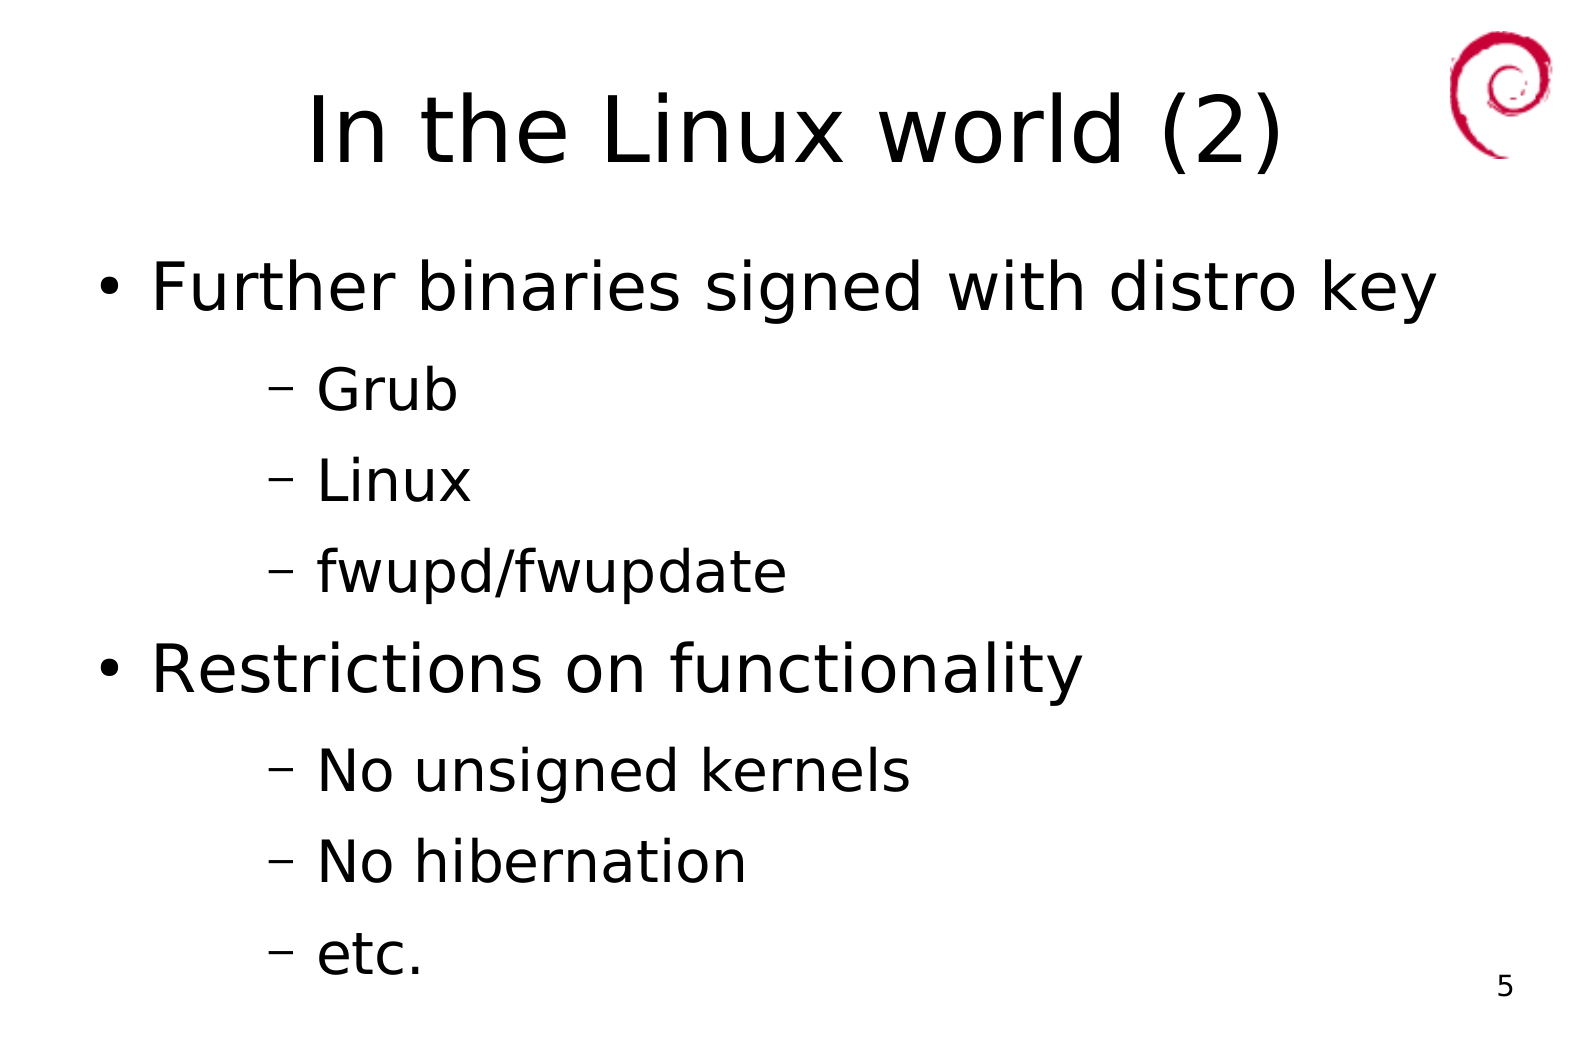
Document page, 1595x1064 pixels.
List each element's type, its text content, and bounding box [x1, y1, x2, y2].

list Further binaries signed with distro key Grub Linux fwupd/fwupdate Restrictions on functionality No unsigned kernels No hibernation etc. [79, 248, 1515, 989]
title In the Linux world (2) [79, 42, 1515, 220]
picture [1450, 31, 1555, 159]
